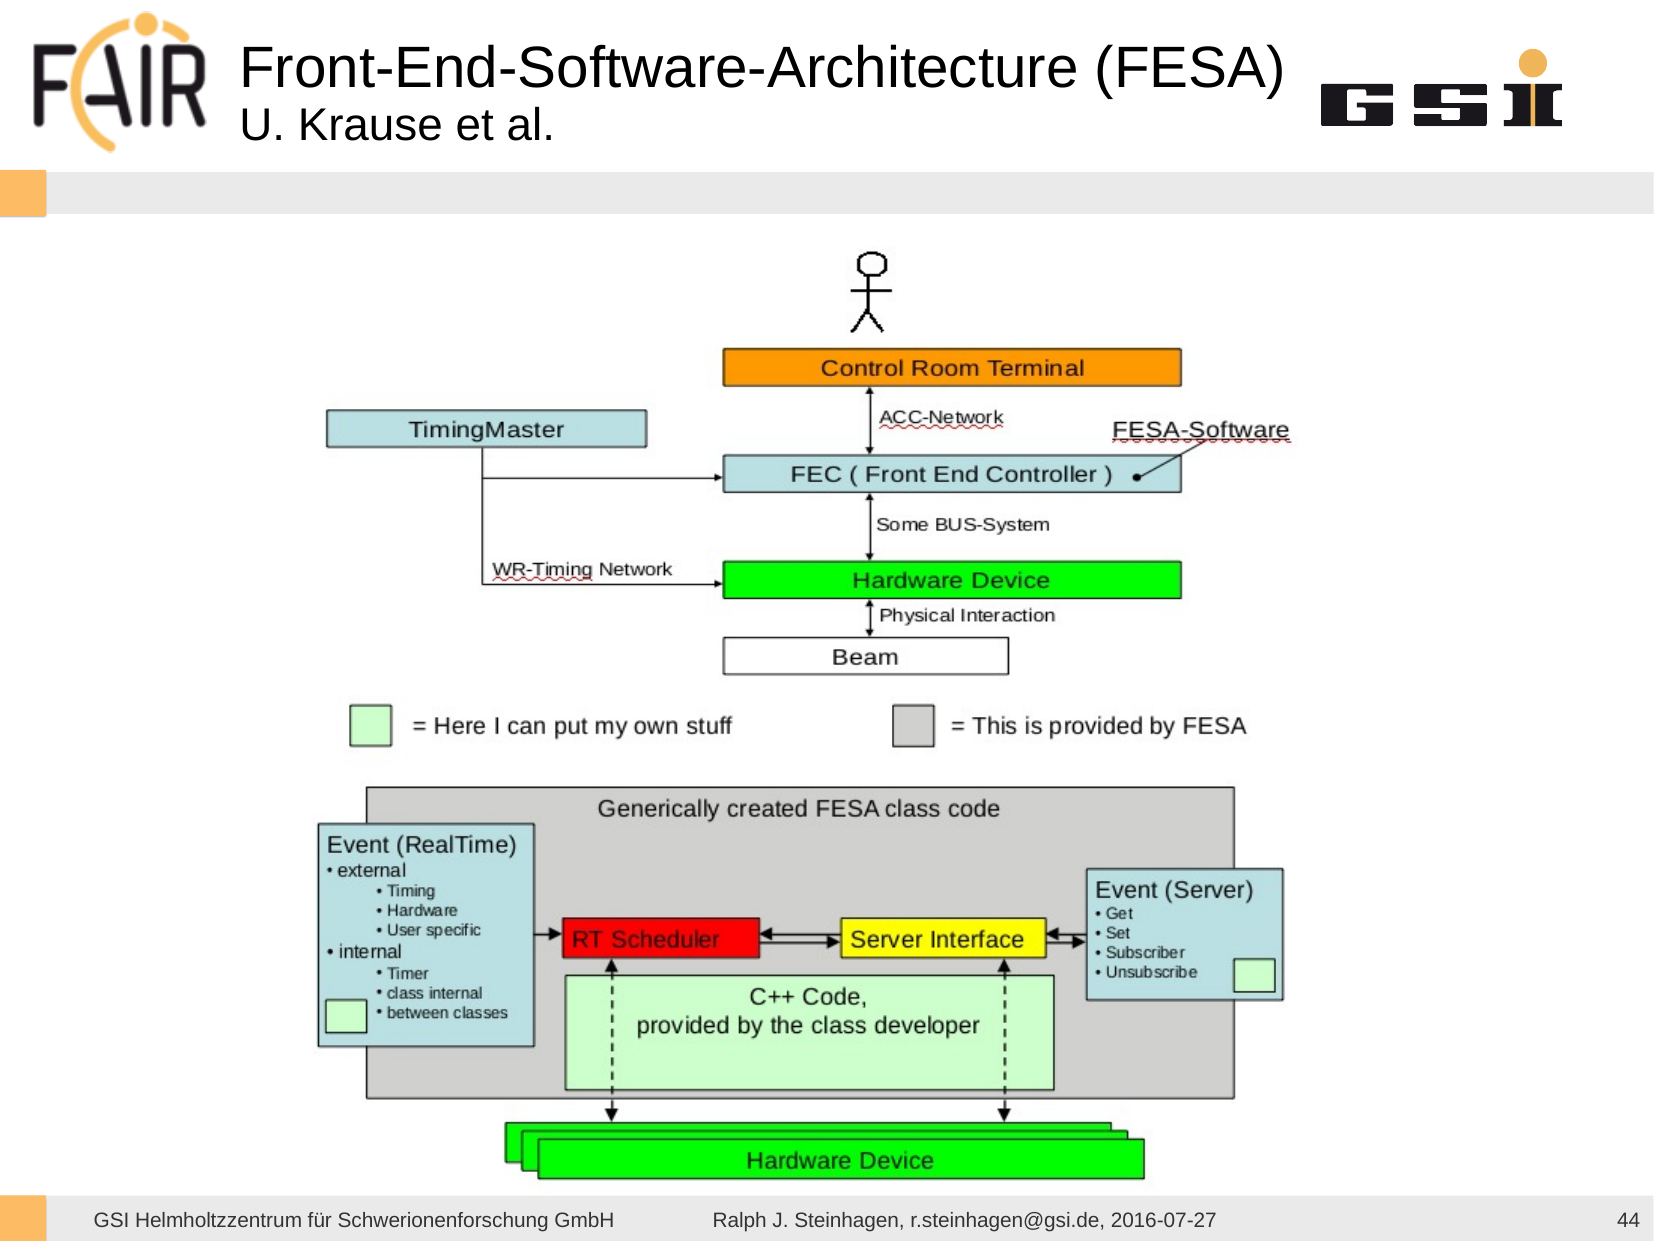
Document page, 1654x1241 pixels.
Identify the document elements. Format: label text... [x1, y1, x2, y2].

picture [301, 235, 1298, 1193]
title Front-End-Software-Architecture (FESA) U. Krause et al. [239, 23, 1301, 162]
picture [33, 10, 207, 155]
picture [1319, 46, 1564, 129]
